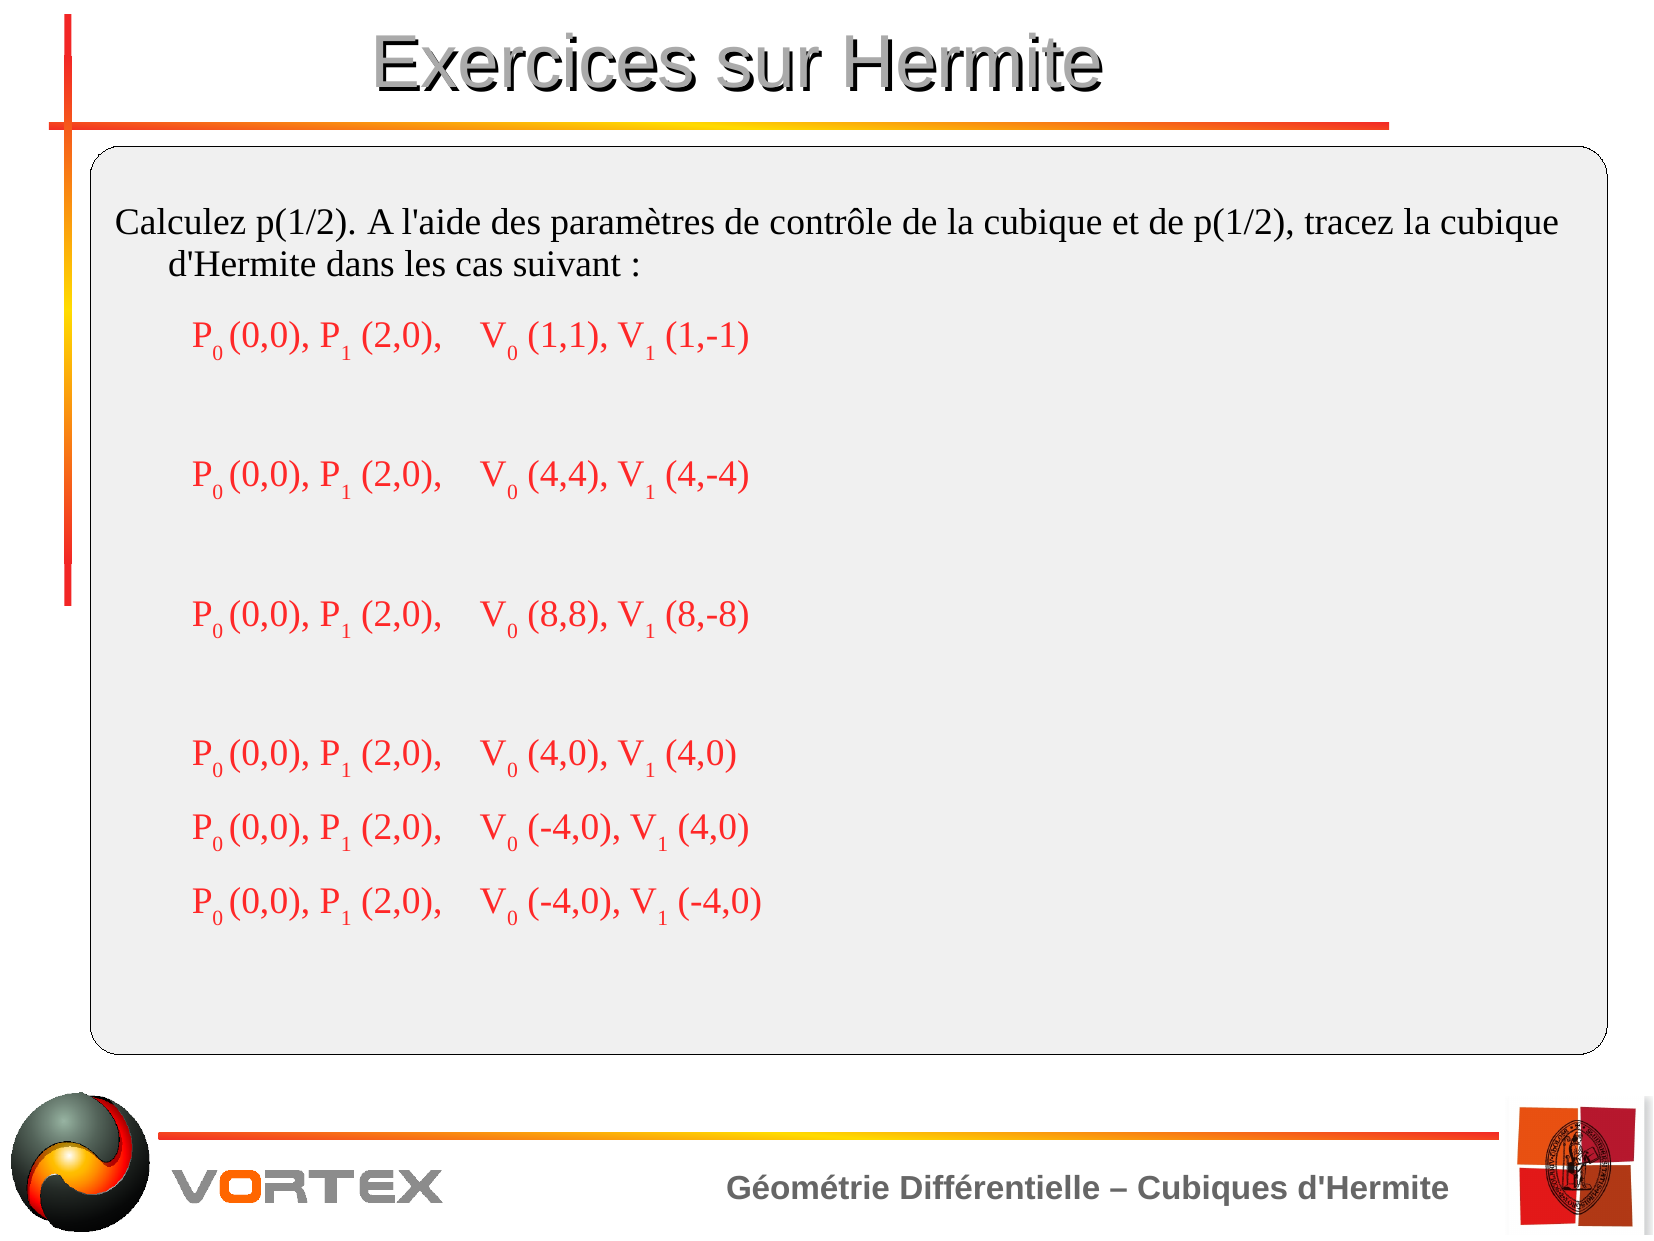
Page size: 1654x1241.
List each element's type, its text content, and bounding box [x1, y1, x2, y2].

list Calculez p(1/2). A l'aide des paramètres de contrôle de la cubique et de p(1/2), tracez la cubique d'Hermite dans les cas suivant : P0 (0,0), P1 (2,0), V0 (1,1), V1 (1,-1) P0 (0,0), P1 (2,0), V0 (4,4), V1 (4,-4) P0 (0,0), P1 (2,0), V0 (8,8), V1 (8,-8) P0 (0,0), P1 (2,0), V0 (4,0), V1 (4,0) P0 (0,0), P1 (2,0), V0 (-4,0), V1 (4,0) P0 (0,0), P1 (2,0), V0 (-4,0), V1 (-4,0) [97, 201, 1586, 1021]
picture [1505, 1096, 1653, 1235]
text_box [90, 146, 1608, 1055]
picture [11, 1092, 443, 1232]
title Exercices sur Hermite [82, 4, 1392, 120]
